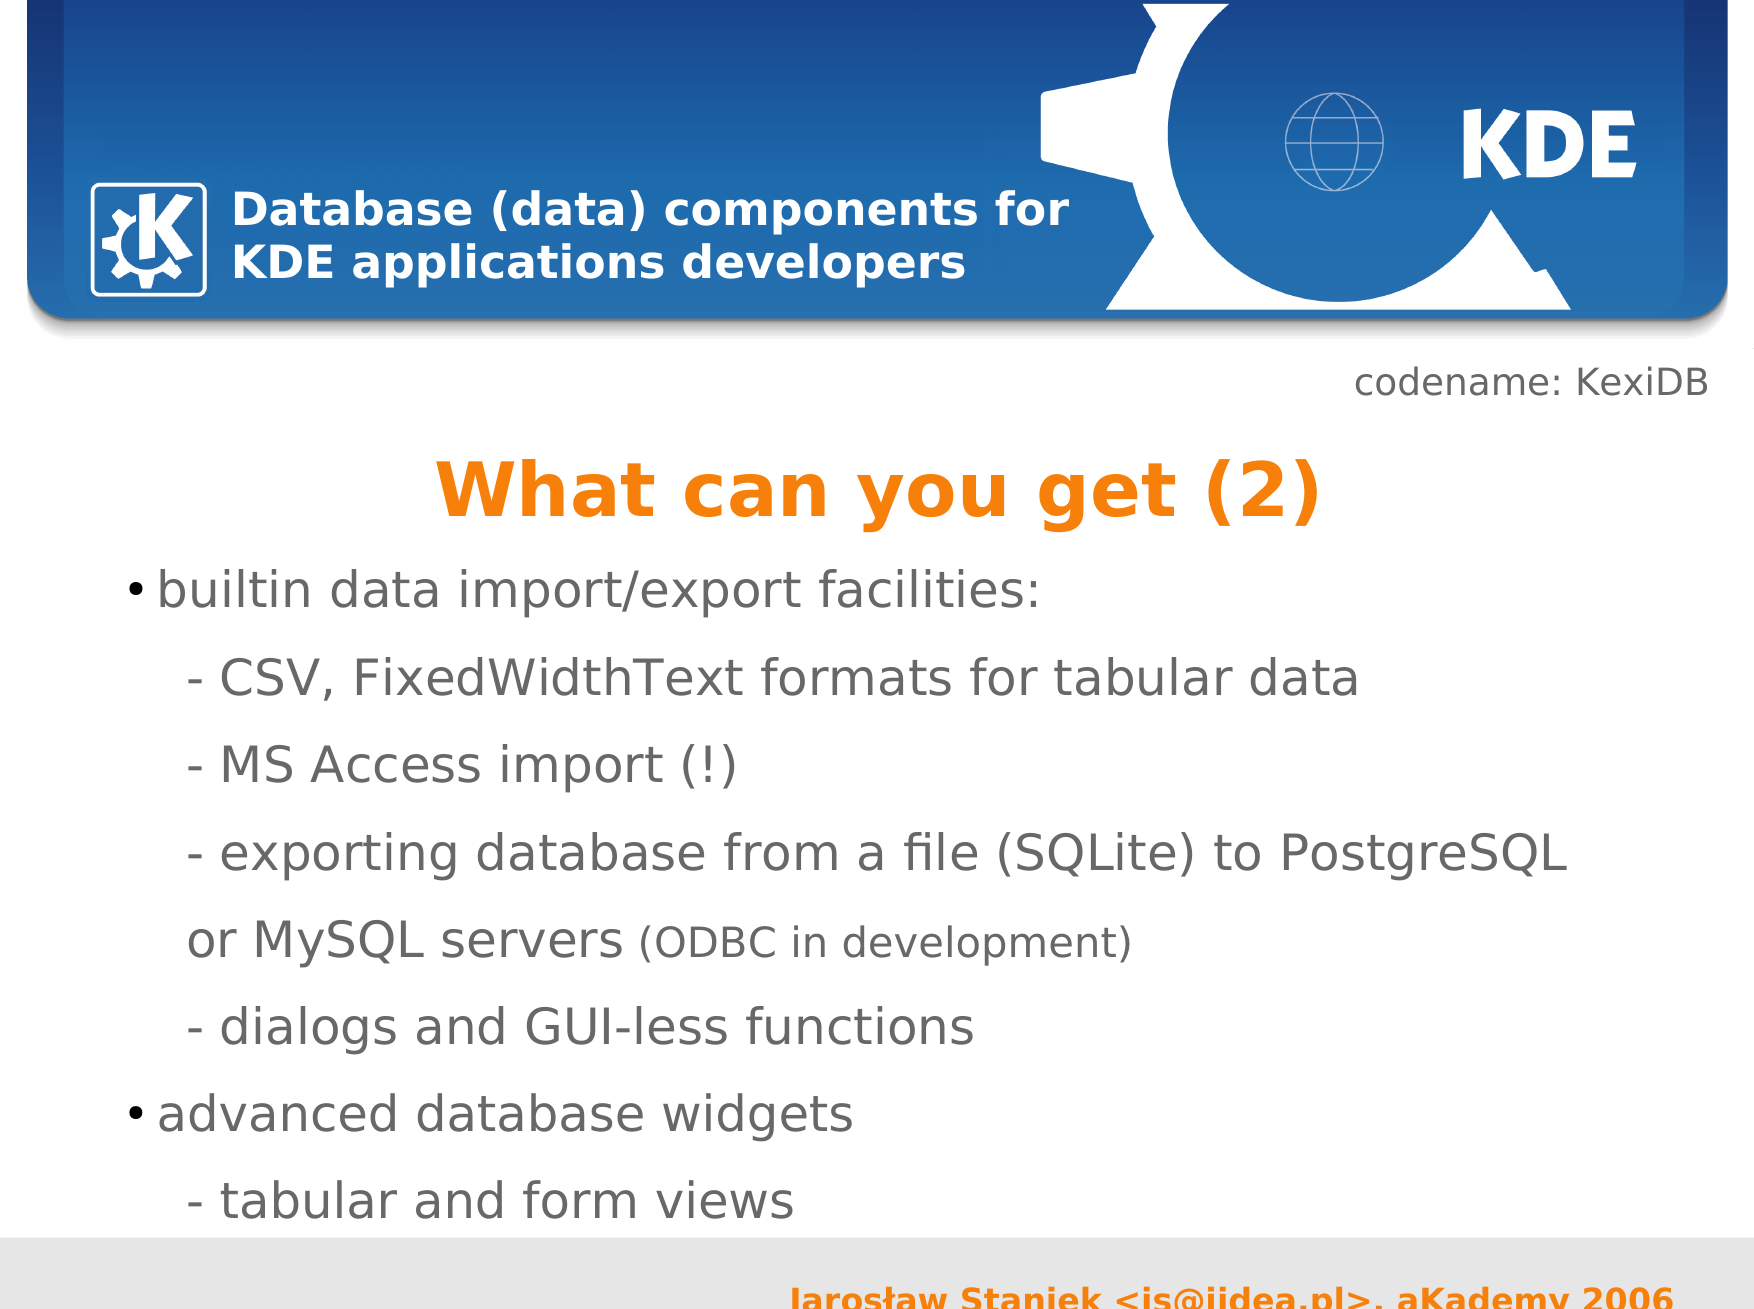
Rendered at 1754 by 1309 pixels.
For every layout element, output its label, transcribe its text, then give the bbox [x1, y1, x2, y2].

text_box builtin data import/export facilities: - CSV, FixedWidthText formats for tabular data - MS Access import (!) - exporting database from a file (SQLite) to PostgreSQL or MySQL servers (ODBC in development) - dialogs and GUI-less functions advanced database widgets - tabular and form views [112, 525, 1650, 1296]
picture [0, 0, 1754, 349]
text_box What can you get (2) [122, 395, 1606, 525]
